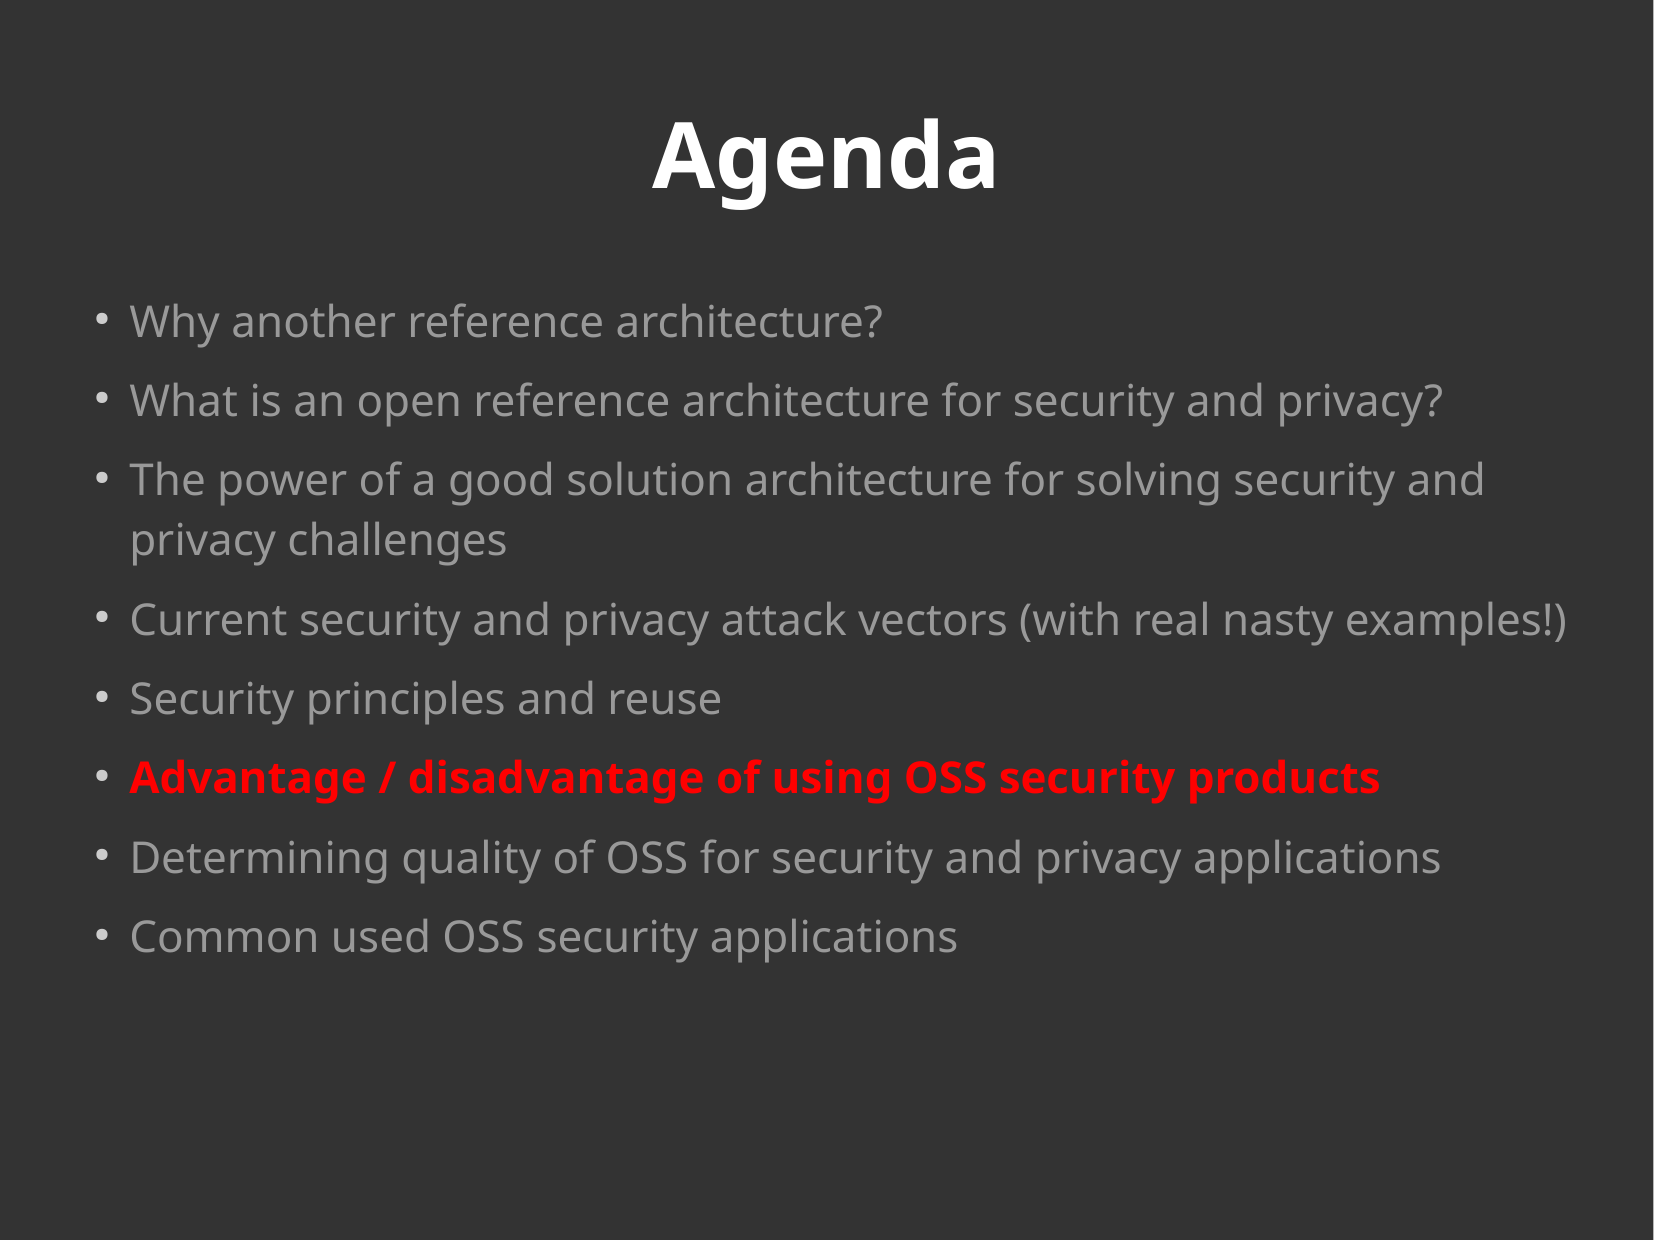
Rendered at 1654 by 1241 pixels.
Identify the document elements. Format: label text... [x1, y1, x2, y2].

list Why another reference architecture? What is an open reference architecture for security and privacy? The power of a good solution architecture for solving security and privacy challenges Current security and privacy attack vectors (with real nasty examples!) Security principles and reuse Advantage / disadvantage of using OSS security products Determining quality of OSS for security and privacy applications Common used OSS security applications [82, 290, 1571, 1010]
title Agenda [82, 49, 1571, 257]
